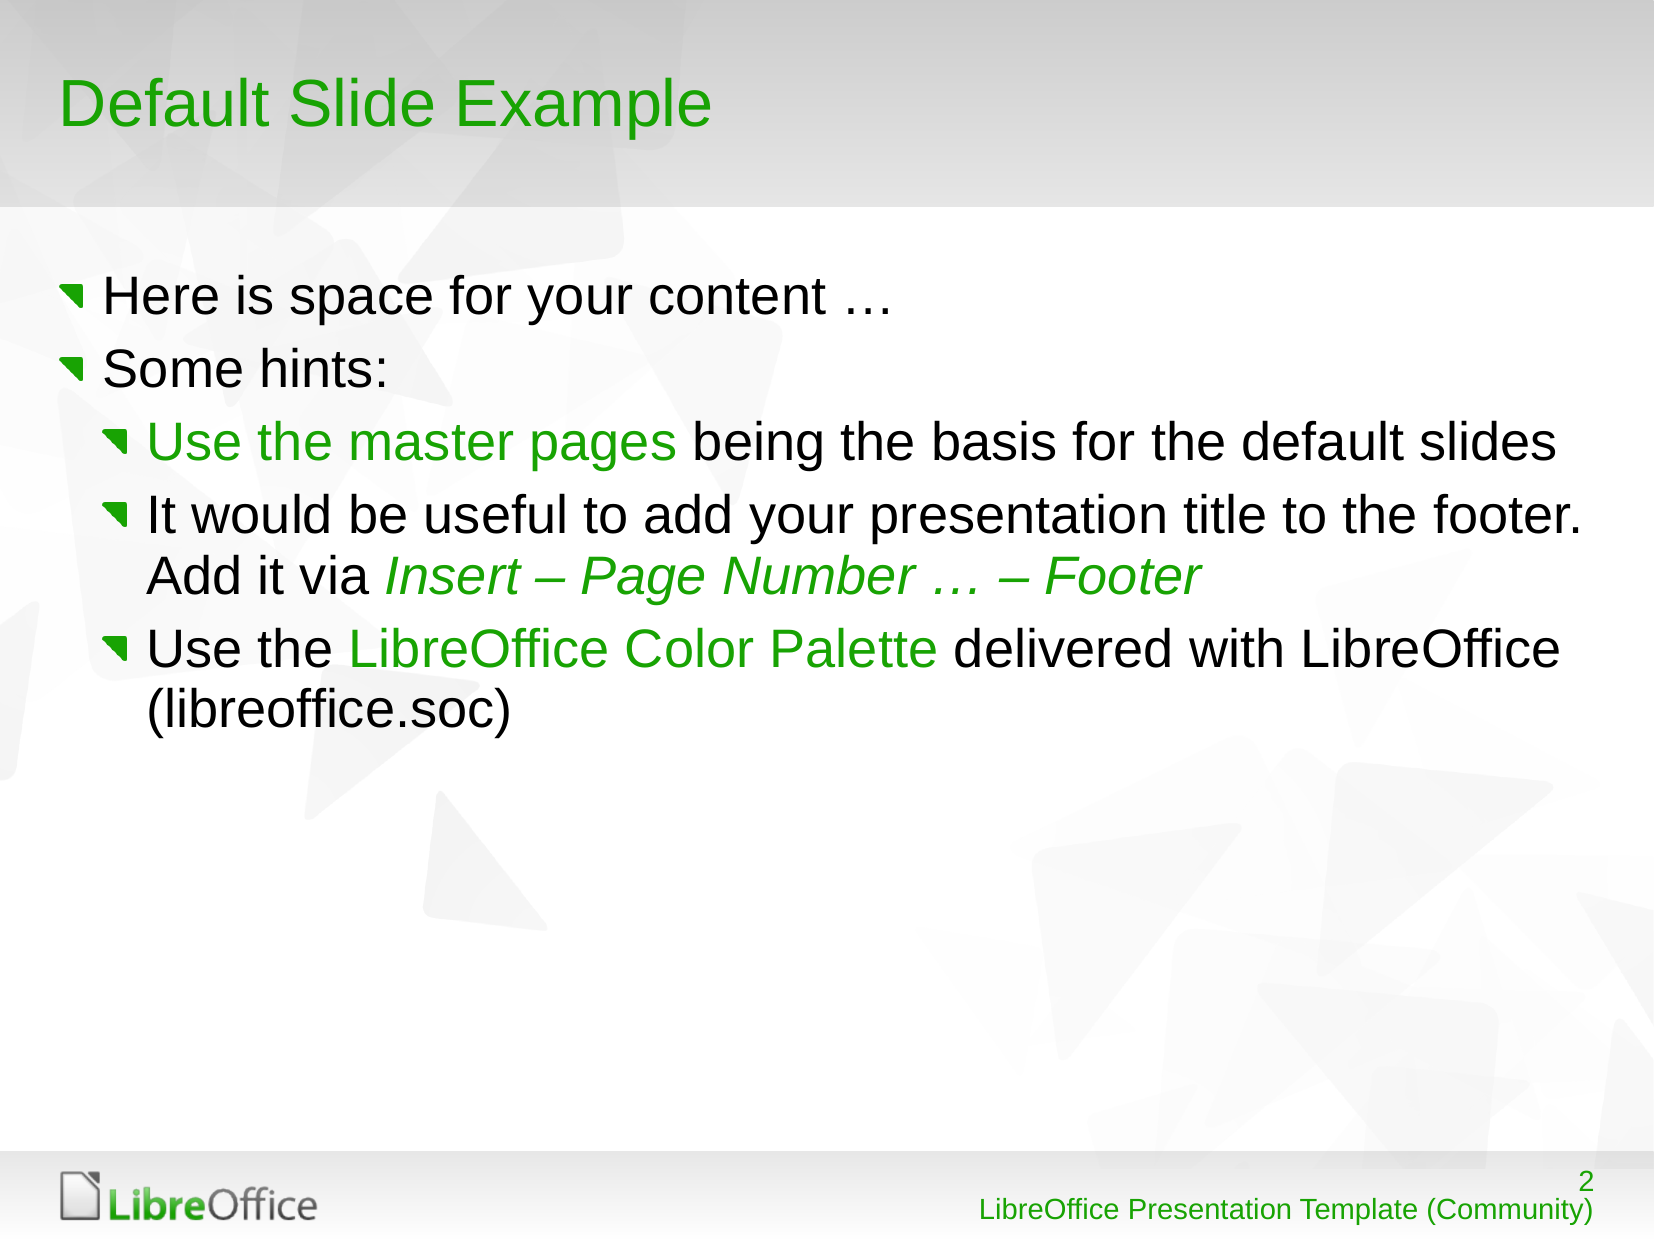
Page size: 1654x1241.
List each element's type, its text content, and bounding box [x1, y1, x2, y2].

title Default Slide Example [59, 29, 1595, 178]
picture [0, 0, 783, 931]
picture [41, 1152, 337, 1240]
picture [915, 548, 1654, 1169]
list Here is space for your content … Some hints: Use the master pages being the basis for the default slides It would be useful to add your presentation title to the footer. Add it via Insert – Page Number … – Footer Use the LibreOffice Color Palette delivered with LibreOffice (libreoffice.soc) [59, 265, 1595, 1114]
